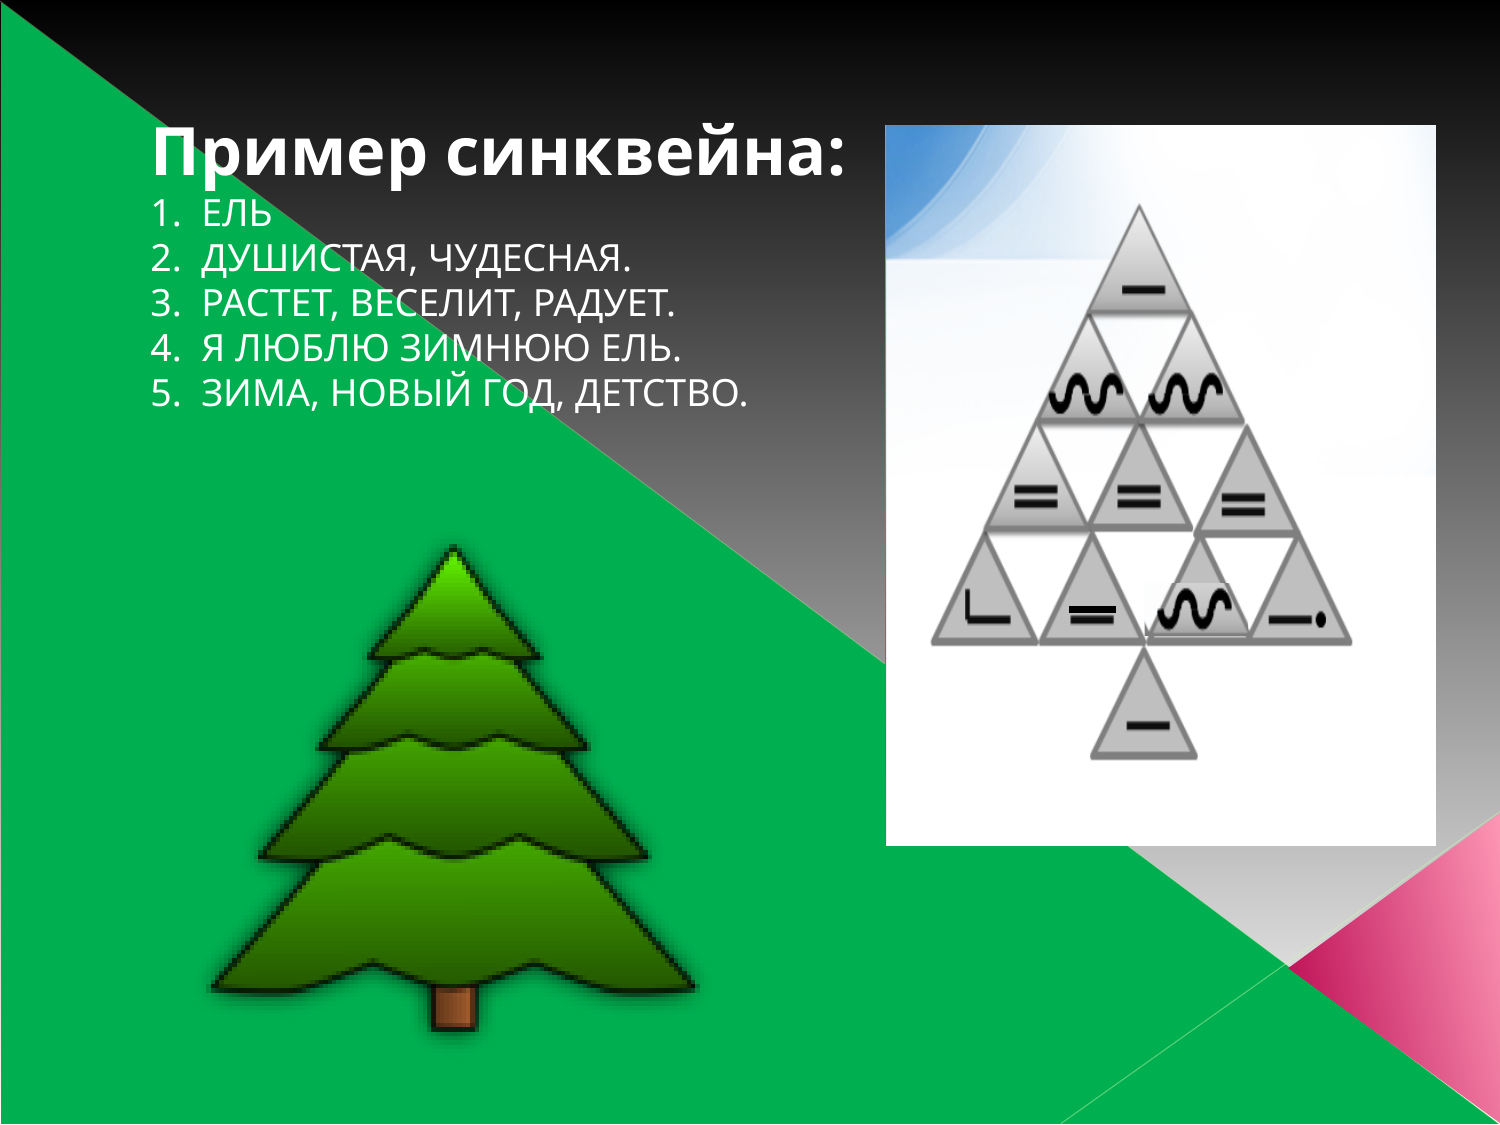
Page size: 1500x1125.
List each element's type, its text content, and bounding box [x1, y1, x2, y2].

text_box Пример синквейна: 1. ЕЛЬ 2. ДУШИСТАЯ, ЧУДЕСНАЯ. 3. РАСТЕТ, ВЕСЕЛИТ, РАДУЕТ. 4. Я ЛЮБЛЮ ЗИМНЮЮ ЕЛЬ. 5. ЗИМА, НОВЫЙ ГОД, ДЕТСТВО. [135, 101, 886, 512]
picture [885, 125, 1436, 846]
picture [194, 527, 713, 1058]
